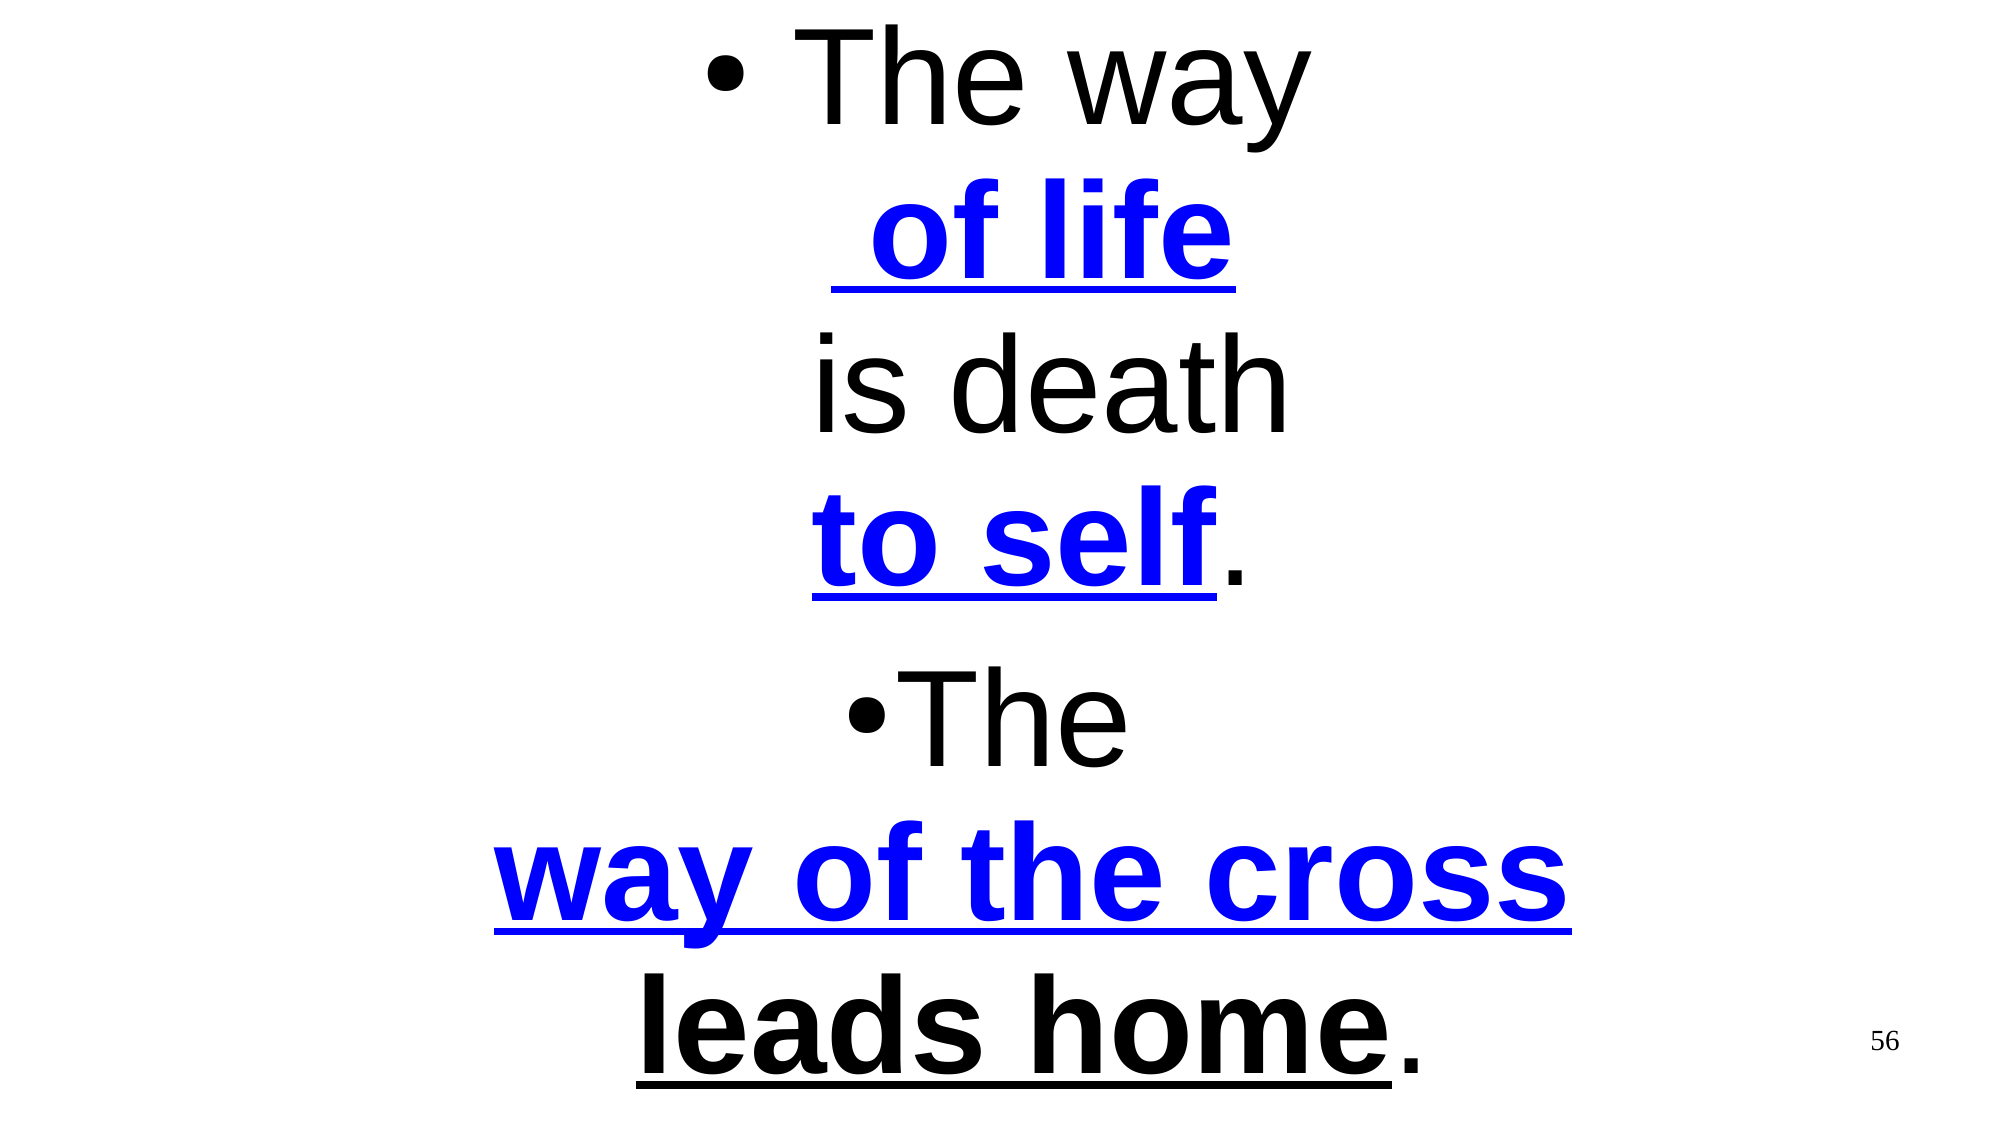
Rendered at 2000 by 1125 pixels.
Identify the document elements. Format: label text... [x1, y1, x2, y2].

list The way of life is death to self. The way of the cross leads home. [0, 0, 1996, 1123]
